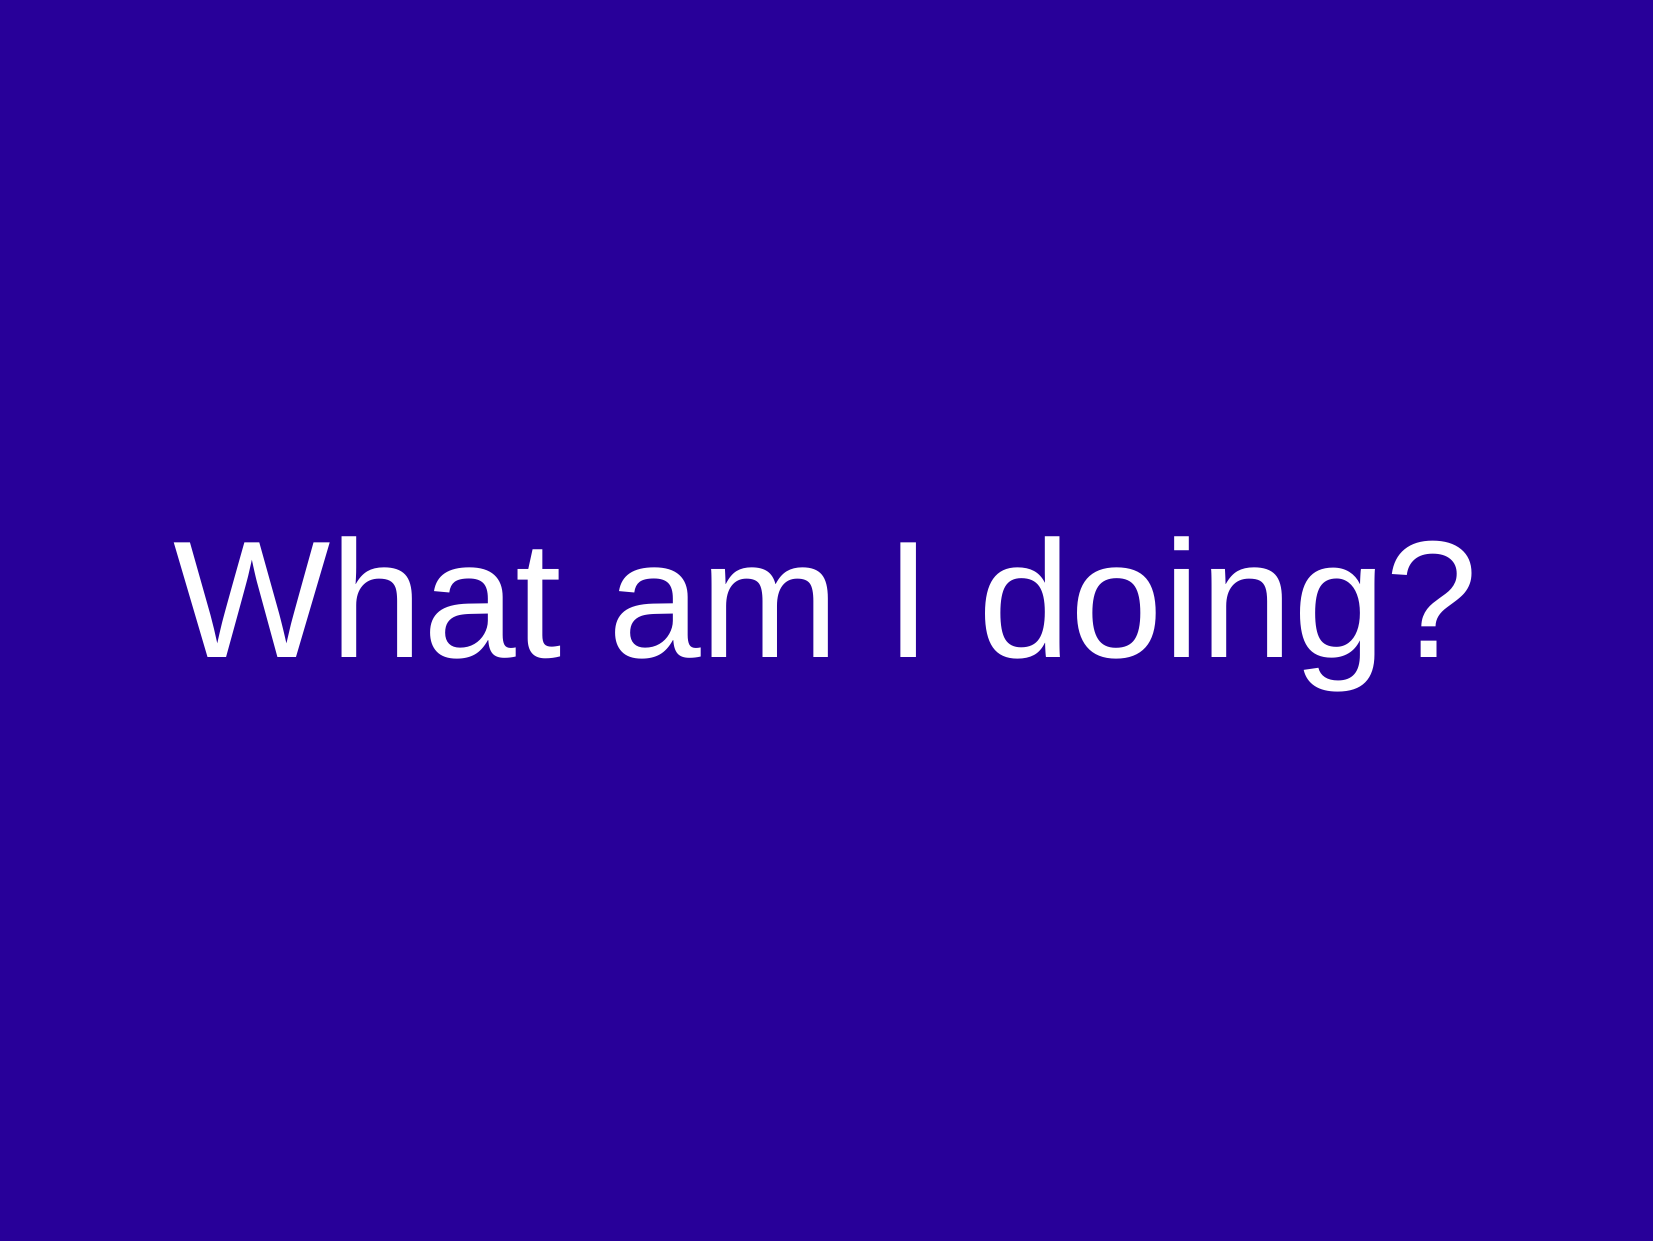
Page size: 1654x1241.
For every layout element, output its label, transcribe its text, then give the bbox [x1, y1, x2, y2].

subtitle What am I doing? [82, 197, 1571, 1002]
